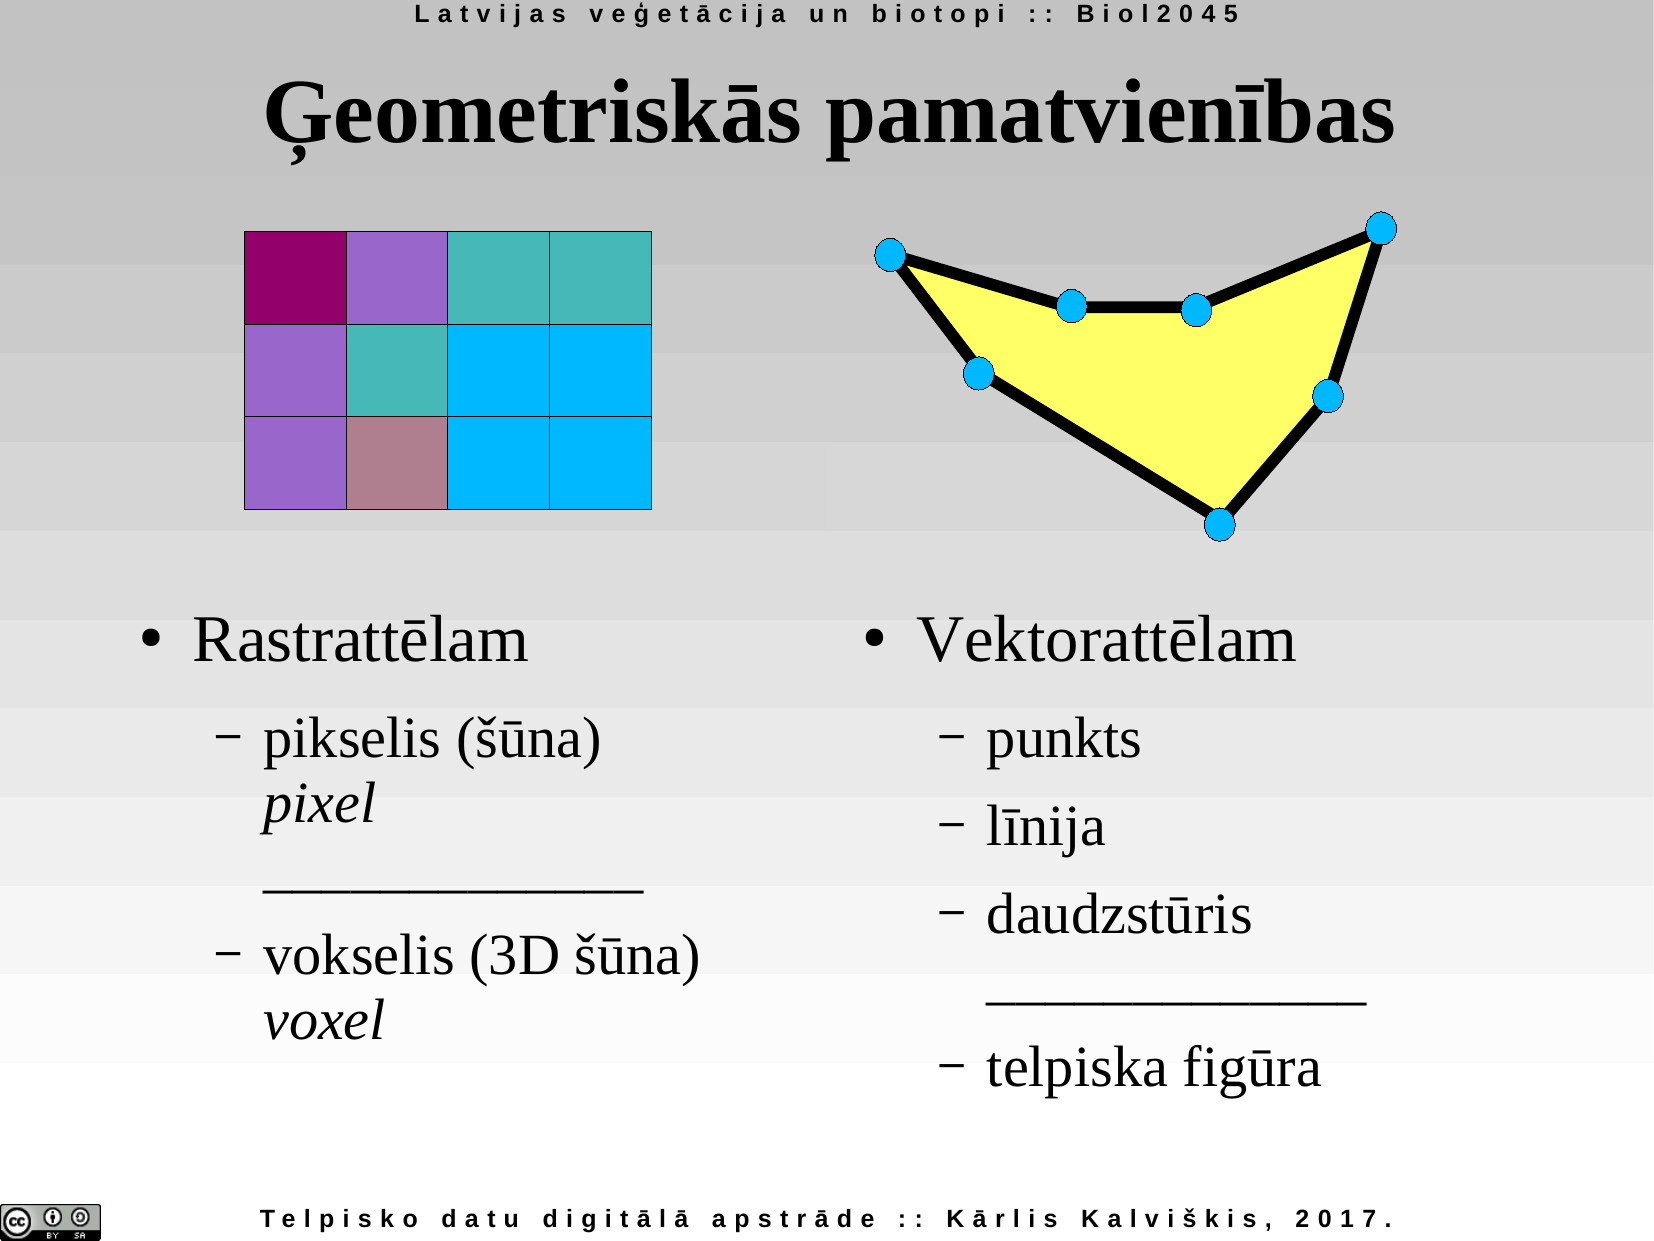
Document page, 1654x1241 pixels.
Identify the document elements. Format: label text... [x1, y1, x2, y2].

list Vektorattēlam punkts līnija daudzstūris _____________ telpiska figūra [845, 601, 1535, 1158]
text_box [874, 211, 1397, 542]
text_box [244, 231, 652, 510]
title Ģeometriskās pamatvienības [34, 61, 1626, 296]
list Rastrattēlam pikselis (šūna) pixel _____________ vokselis (3D šūna) voxel [121, 601, 811, 1127]
picture [0, 0, 1654, 1241]
